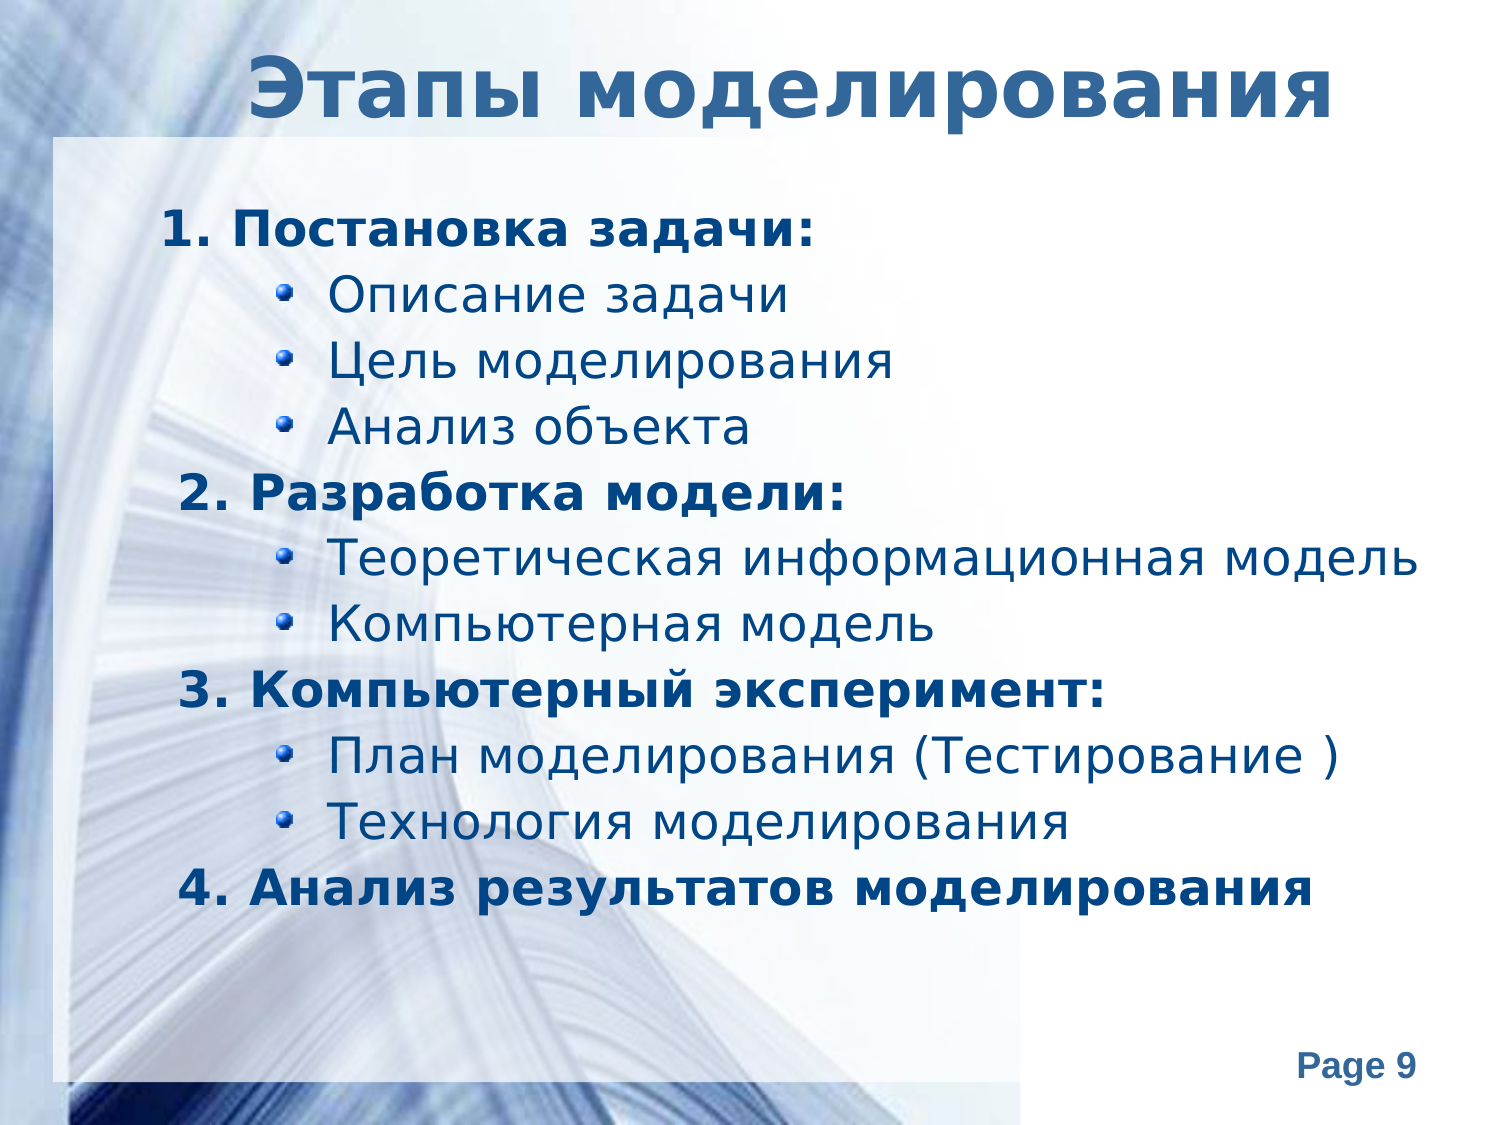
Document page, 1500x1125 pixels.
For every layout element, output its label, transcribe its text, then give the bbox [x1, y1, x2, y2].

text_box 1. Постановка задачи: Описание задачи Цель моделирования Анализ объекта 2. Разработка модели: Теоретическая информационная модель Компьютерная модель 3. Компьютерный эксперимент: План моделирования (Тестирование ) Технология моделирования 4. Анализ результатов моделирования [94, 188, 1441, 1043]
text_box Этапы моделирования [231, 26, 1353, 142]
picture [0, 0, 1500, 1125]
